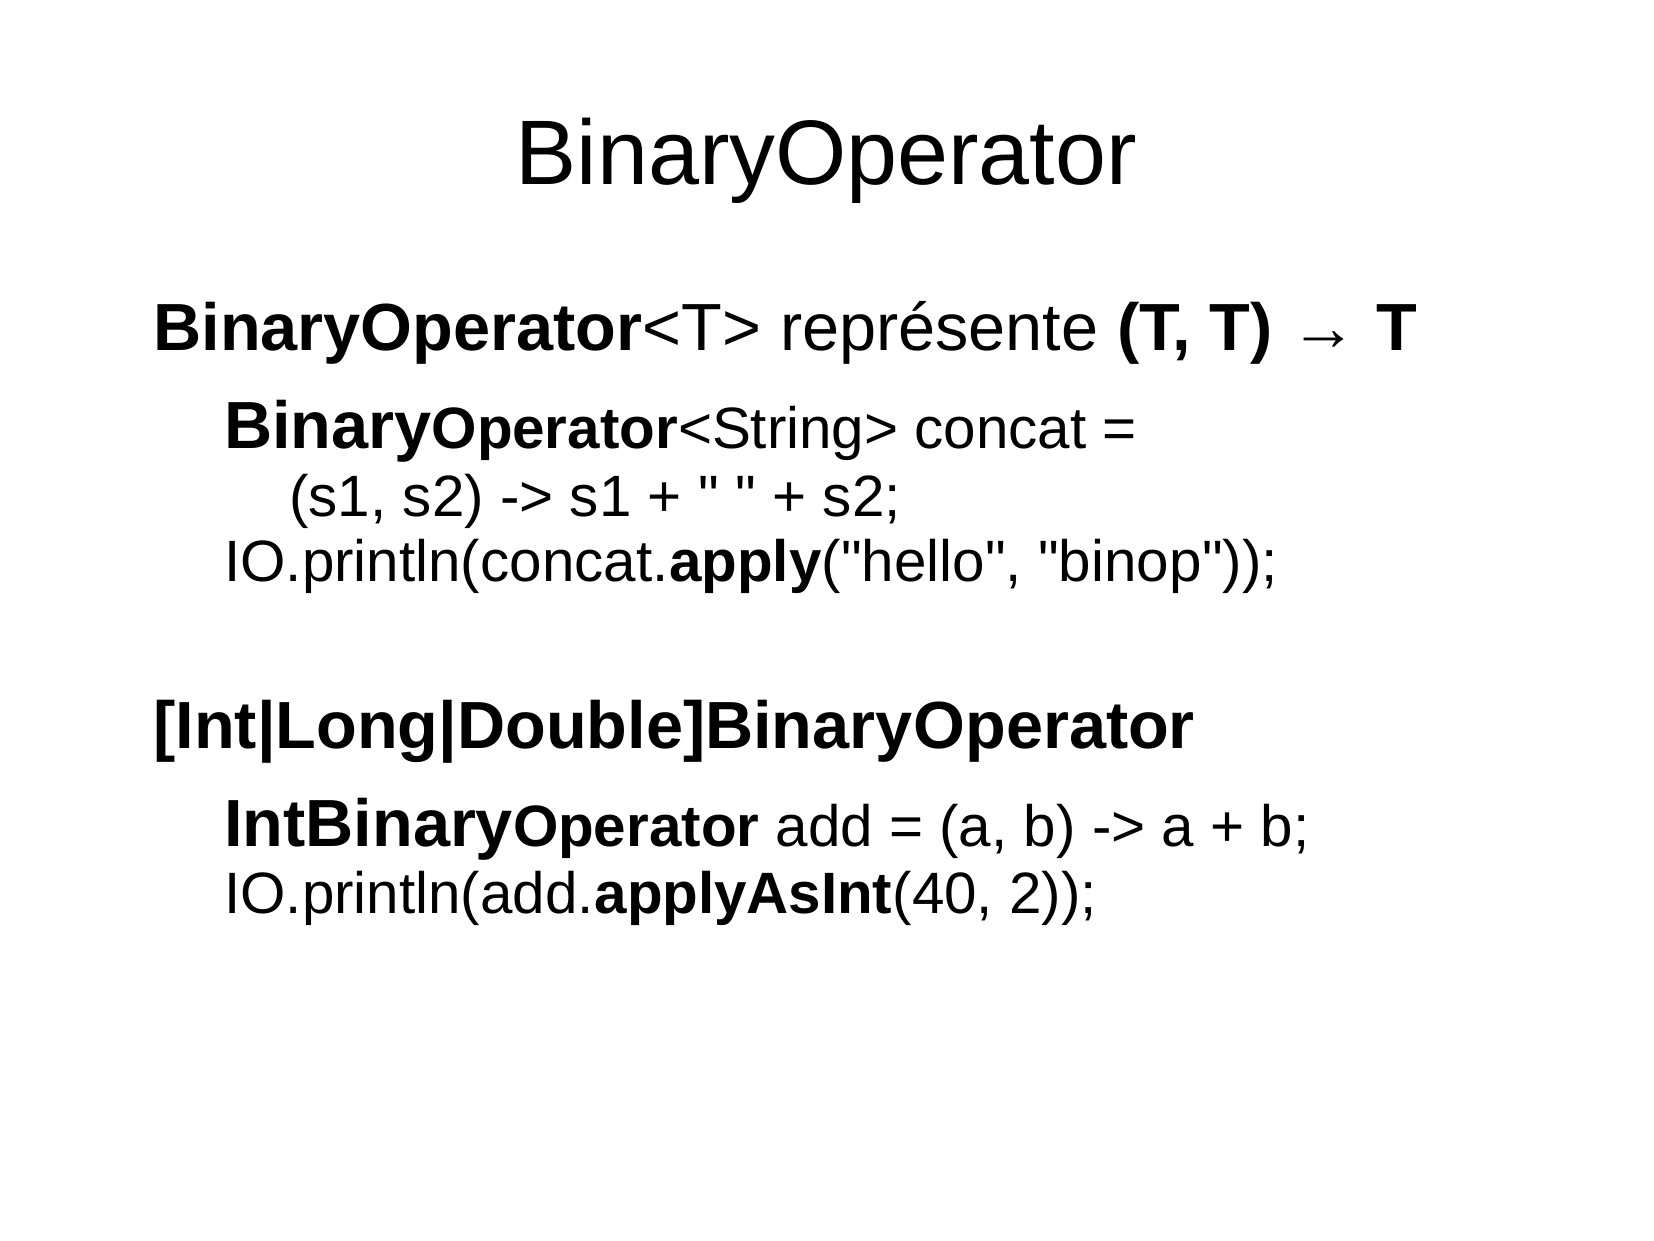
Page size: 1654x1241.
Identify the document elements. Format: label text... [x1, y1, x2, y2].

list BinaryOperator<T> représente (T, T) → T BinaryOperator<String> concat = (s1, s2) -> s1 + " " + s2; IO.println(concat.apply("hello", "binop")); [Int|Long|Double]BinaryOperator IntBinaryOperator add = (a, b) -> a + b; IO.println(add.applyAsInt(40, 2)); [82, 290, 1571, 1126]
title BinaryOperator [82, 49, 1571, 257]
